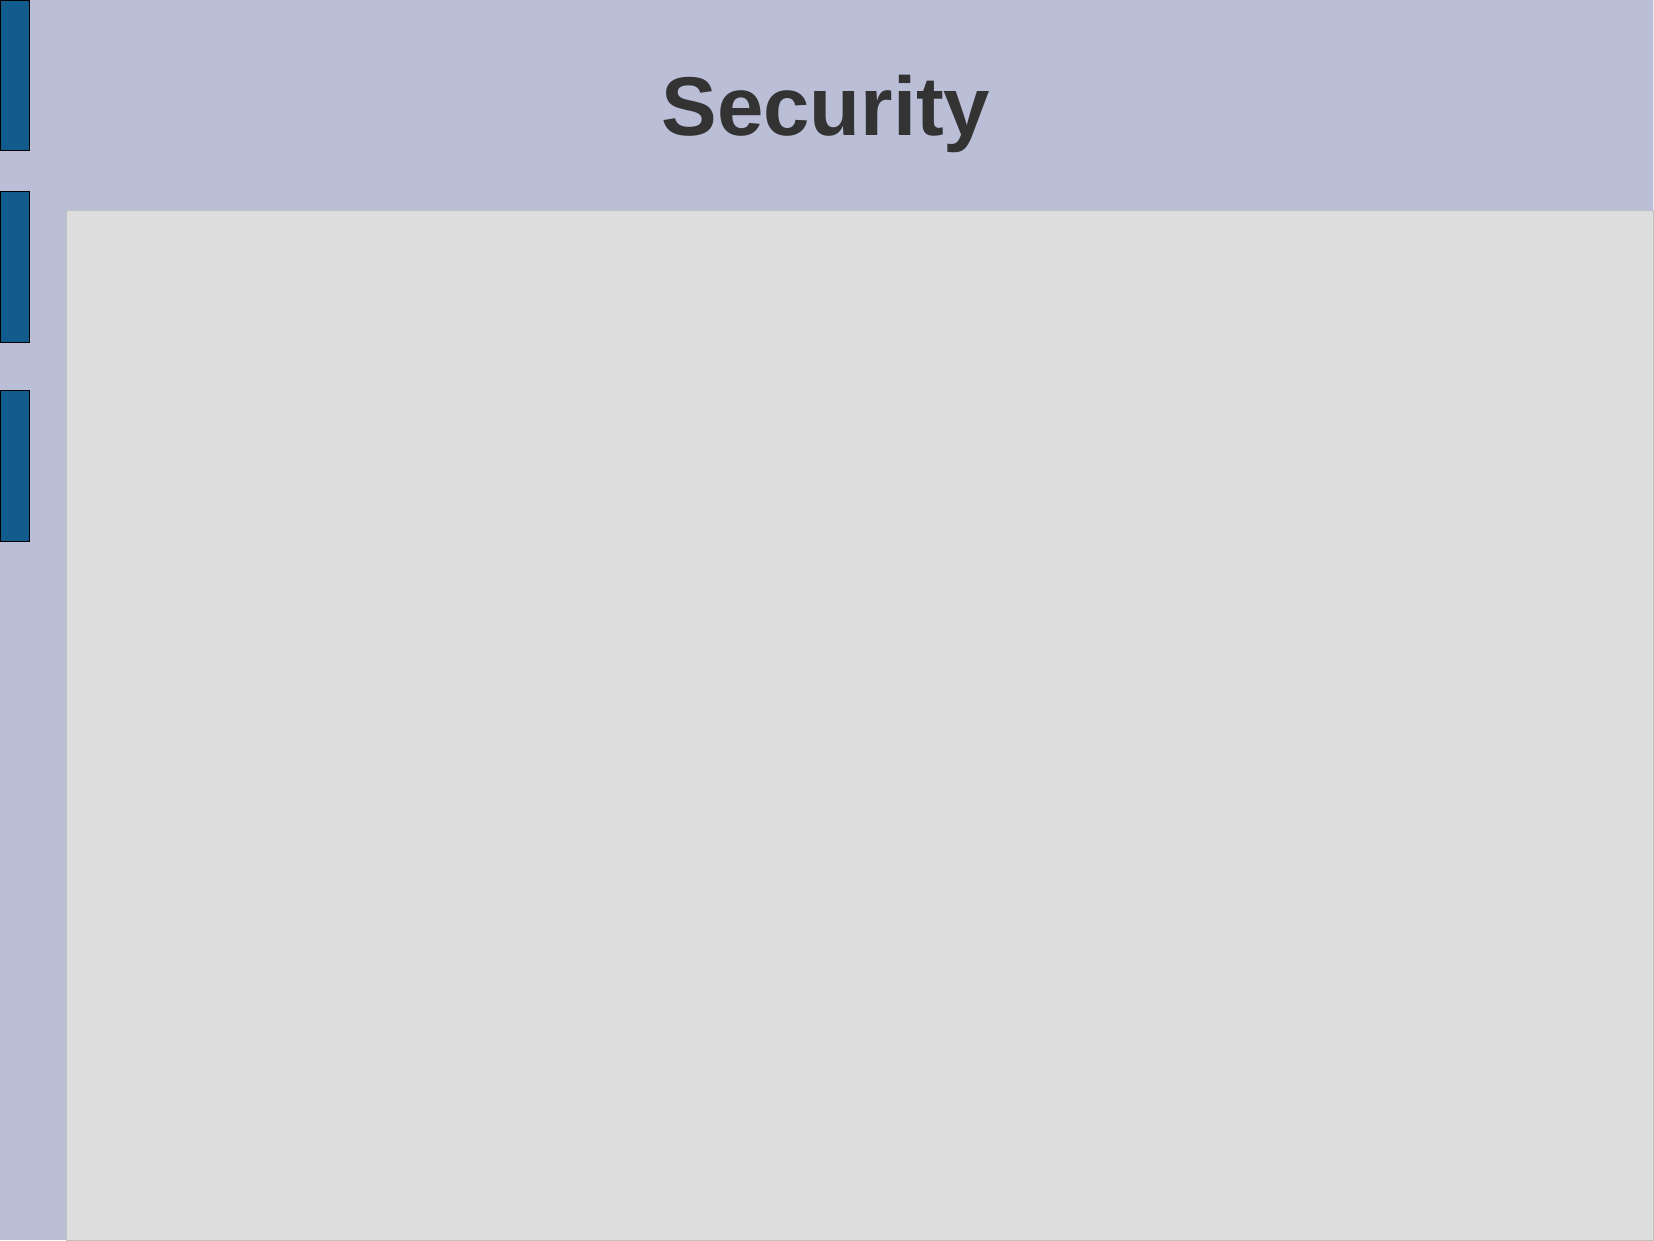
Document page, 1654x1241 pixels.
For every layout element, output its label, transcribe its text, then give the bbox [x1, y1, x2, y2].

title Security [120, 17, 1533, 196]
